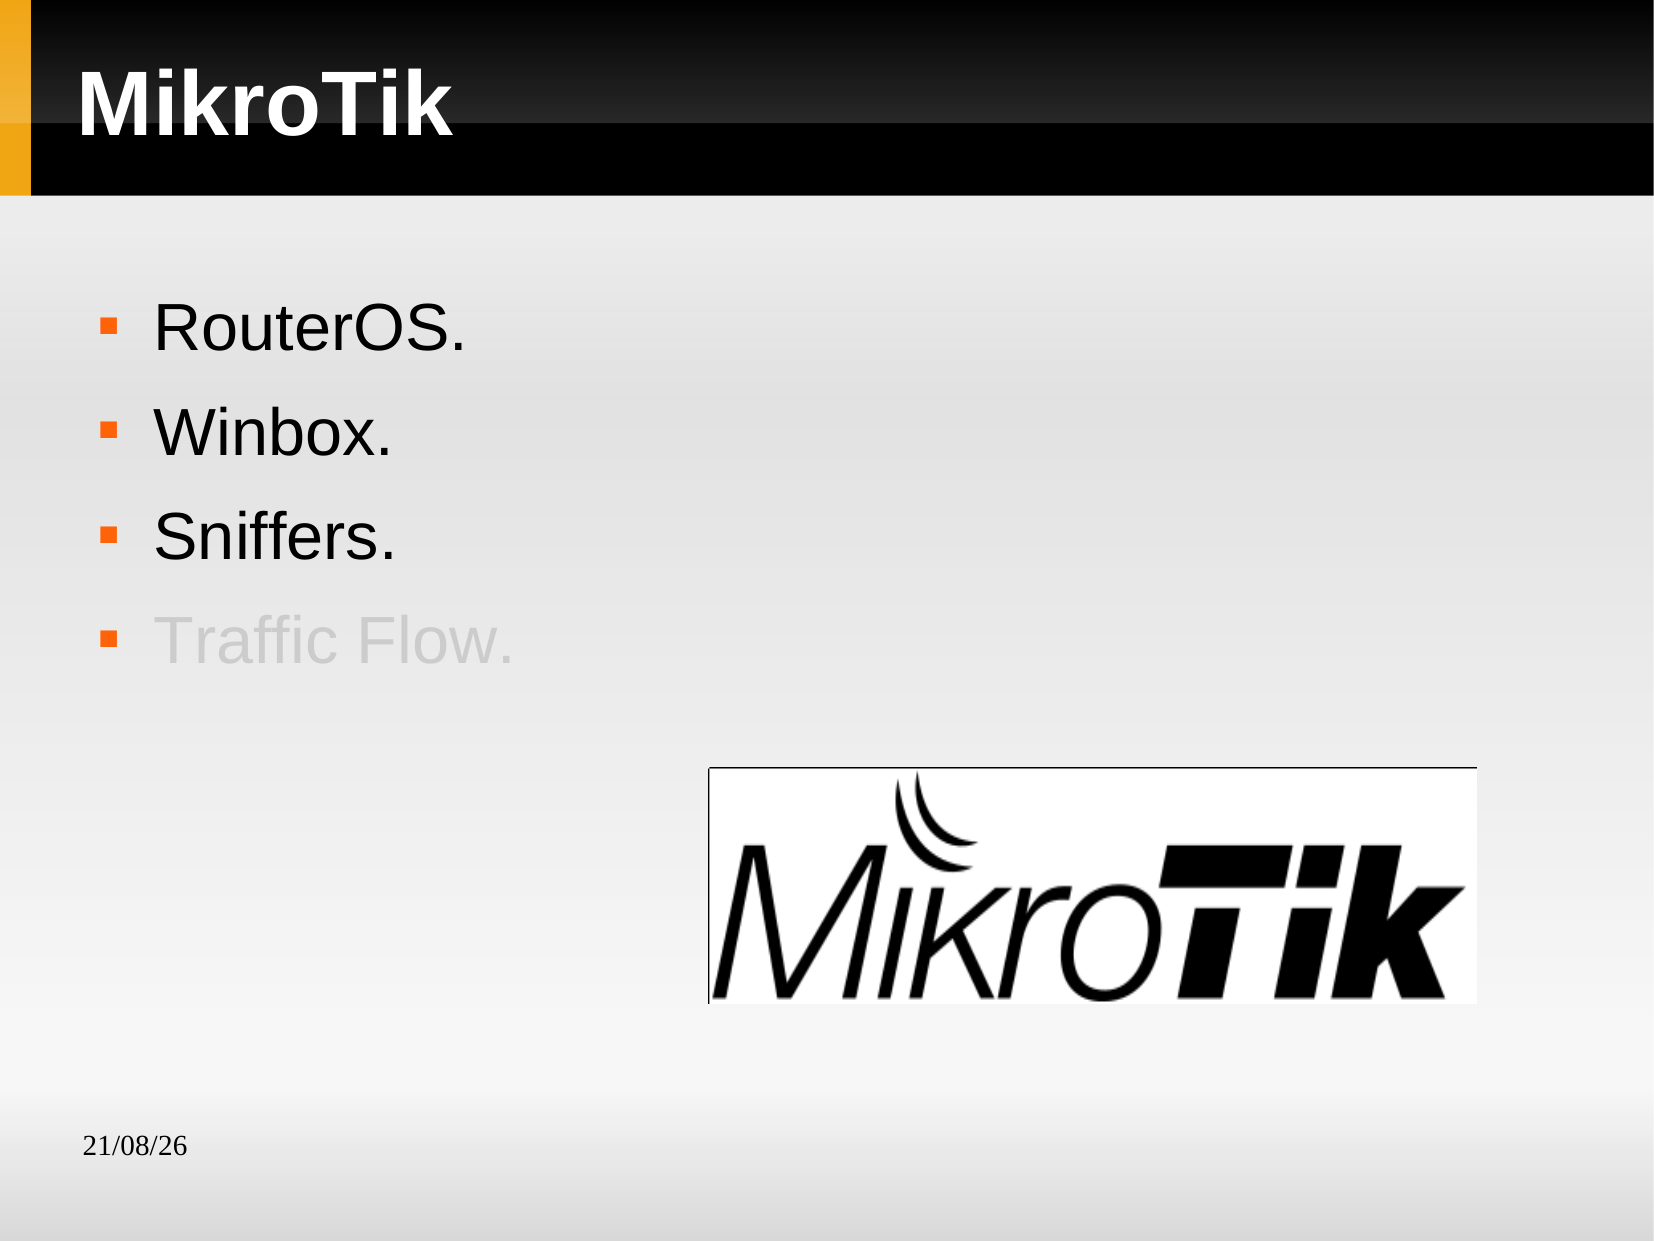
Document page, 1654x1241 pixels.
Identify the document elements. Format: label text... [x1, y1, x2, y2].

title MikroTik [76, 7, 1565, 200]
list RouterOS. Winbox. Sniffers. Traffic Flow. [82, 290, 1571, 1094]
picture [0, 0, 1654, 1241]
